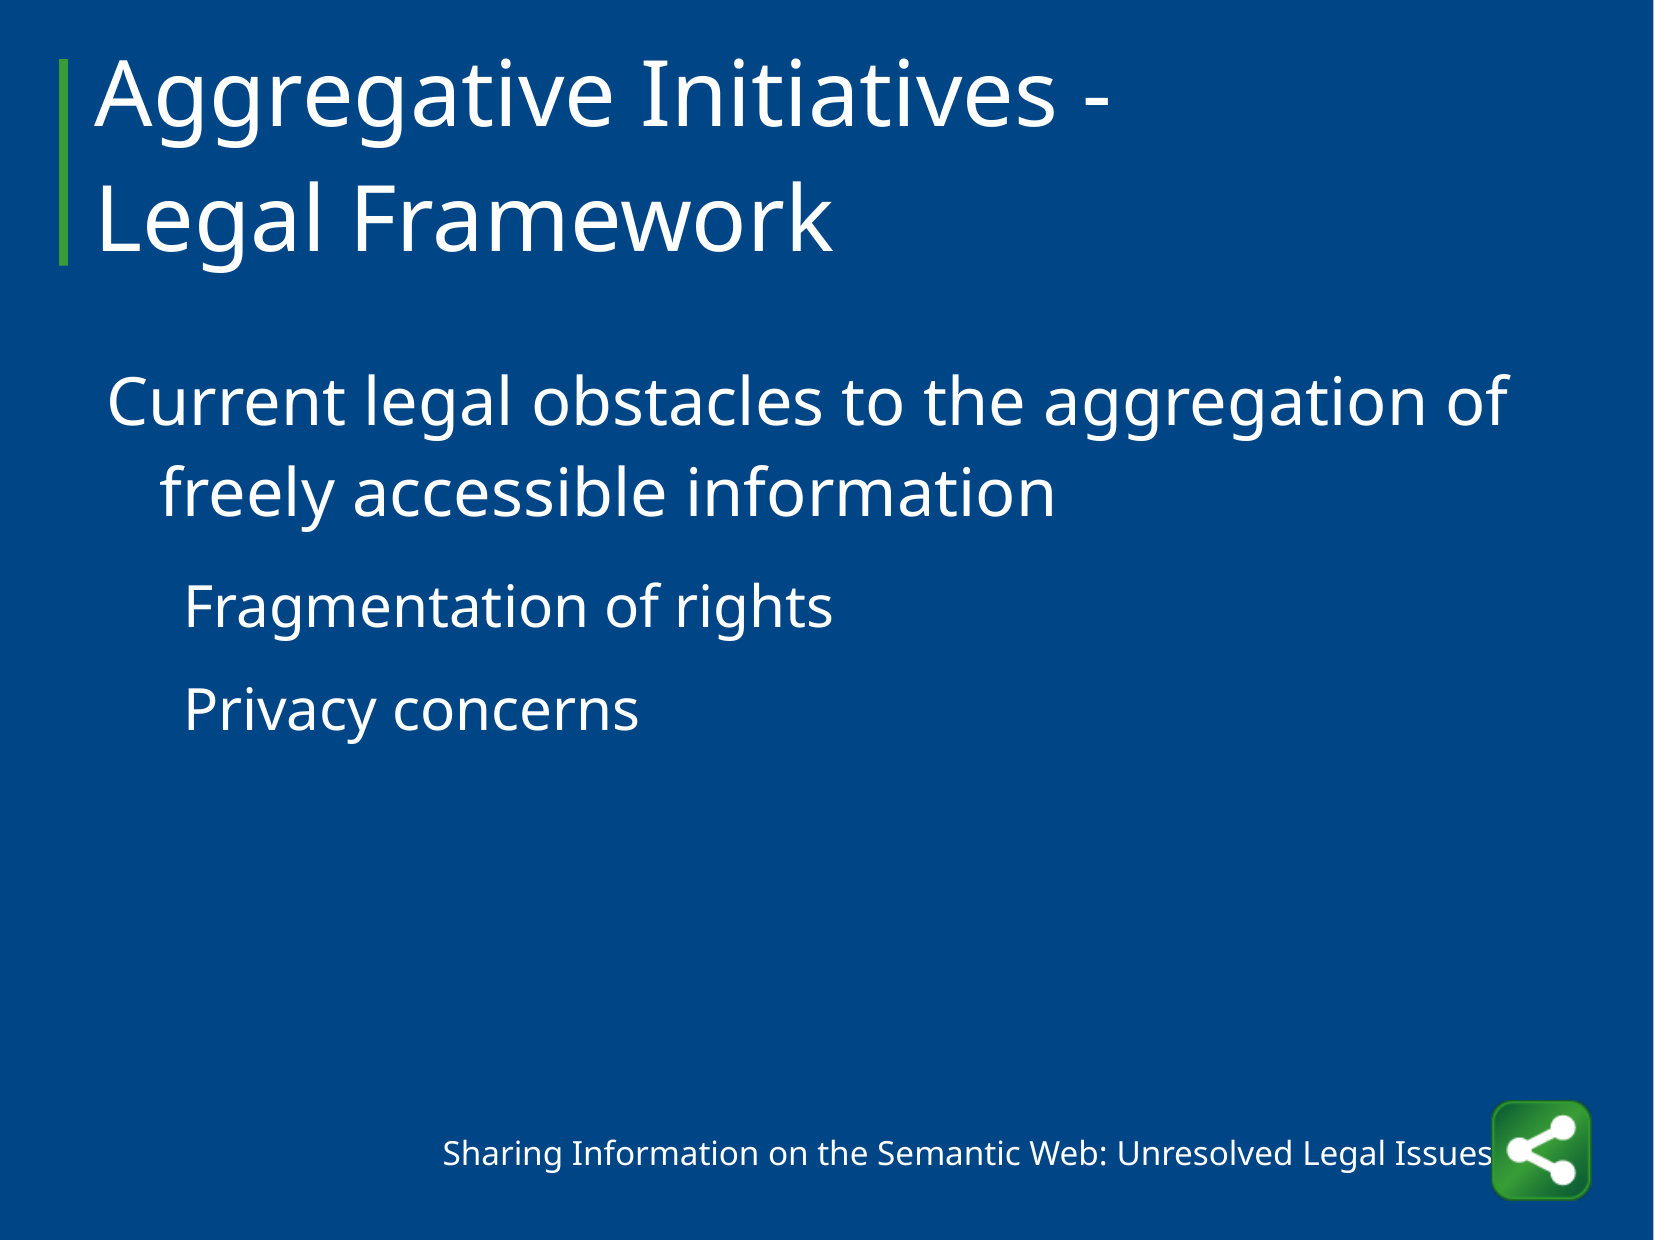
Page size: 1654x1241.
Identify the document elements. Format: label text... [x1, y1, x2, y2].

list Current legal obstacles to the aggregation of freely accessible information Fragmentation of rights Privacy concerns [88, 354, 1577, 1078]
title Aggregative Initiatives - Legal Framework [94, 41, 1577, 265]
picture [1491, 1100, 1592, 1201]
